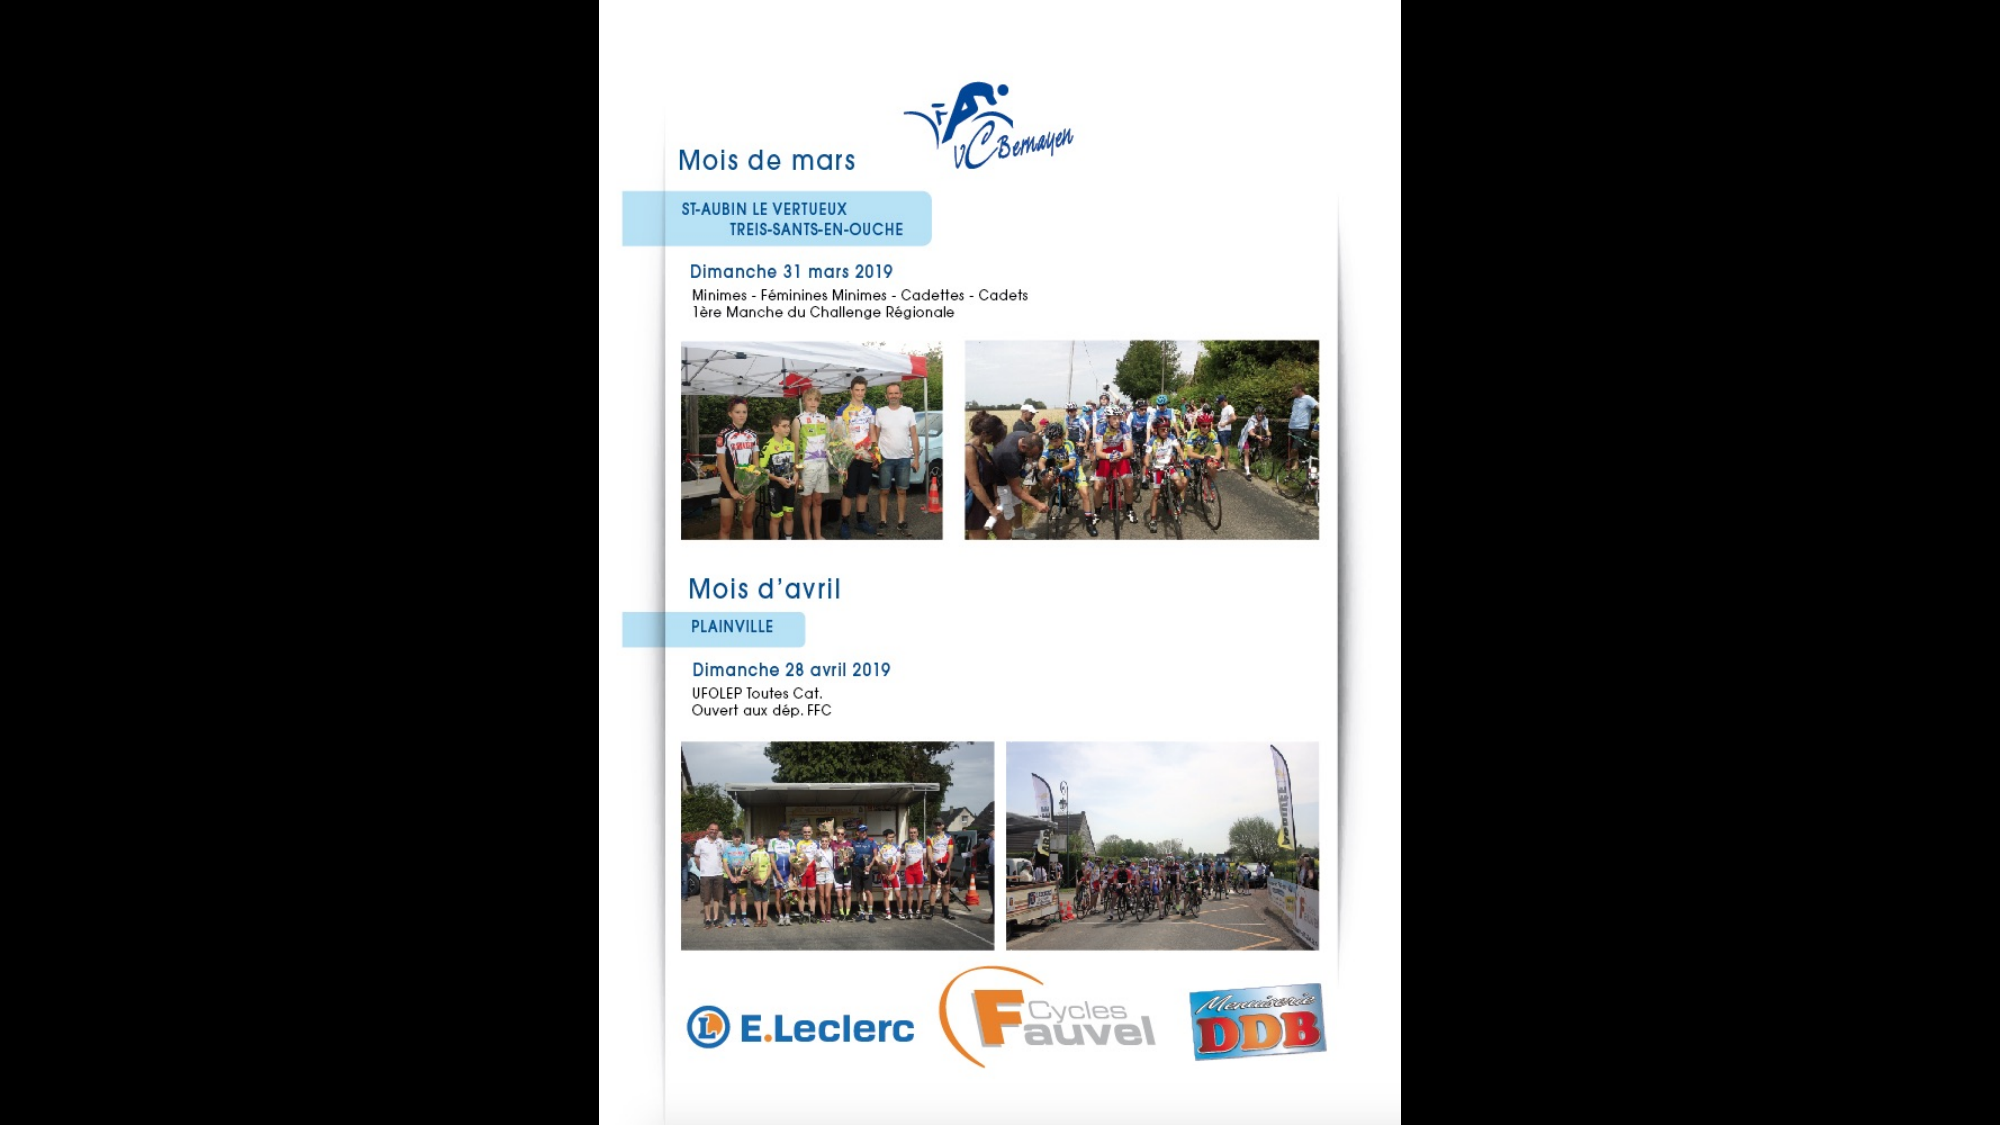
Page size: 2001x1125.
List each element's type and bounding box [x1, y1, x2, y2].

picture [599, 0, 1401, 1125]
